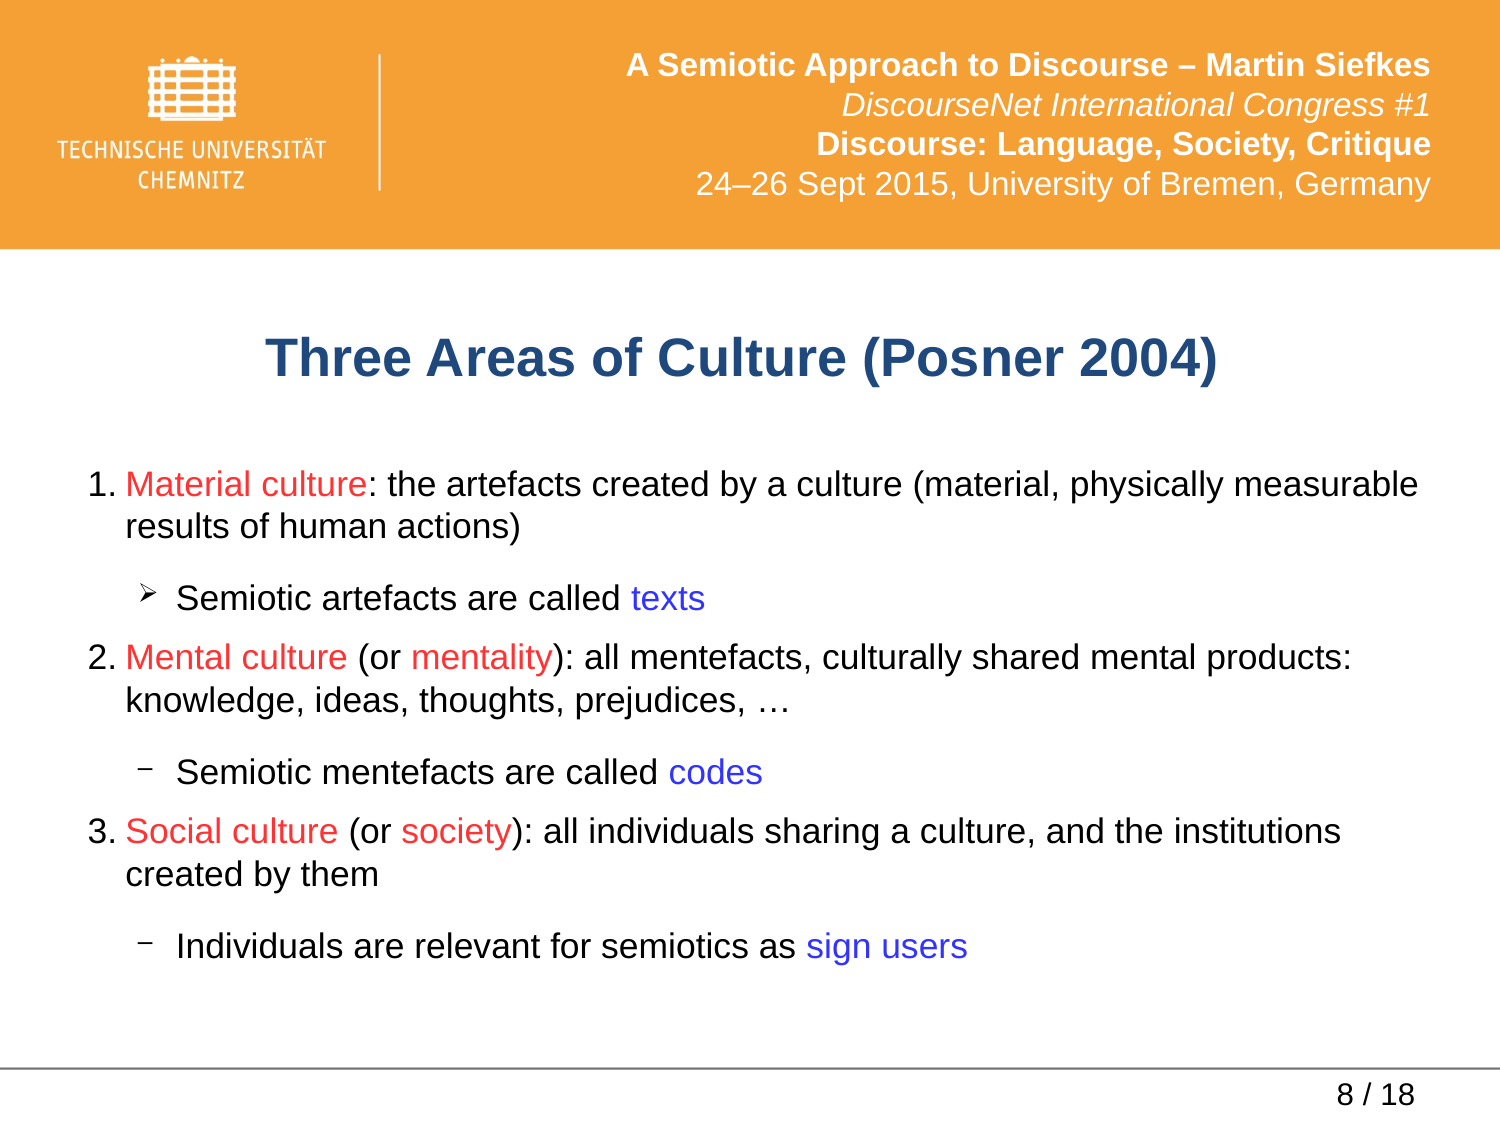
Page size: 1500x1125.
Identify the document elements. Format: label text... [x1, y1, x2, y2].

list [419, 45, 774, 197]
text_box Three Areas of Culture (Posner 2004) [59, 314, 1441, 449]
list Material culture: the artefacts created by a culture (material, physically measurable results of human actions) Semiotic artefacts are called texts Mental culture (or mentality): all mentefacts, culturally shared mental products: knowledge, ideas, thoughts, prejudices, … Semiotic mentefacts are called codes Social culture (or society): all individuals sharing a culture, and the institutions created by them Individuals are relevant for semiotics as sign users [75, 460, 1426, 969]
text_box <Foliennummer> / 18 [1220, 1069, 1500, 1120]
picture [0, 0, 1500, 1125]
